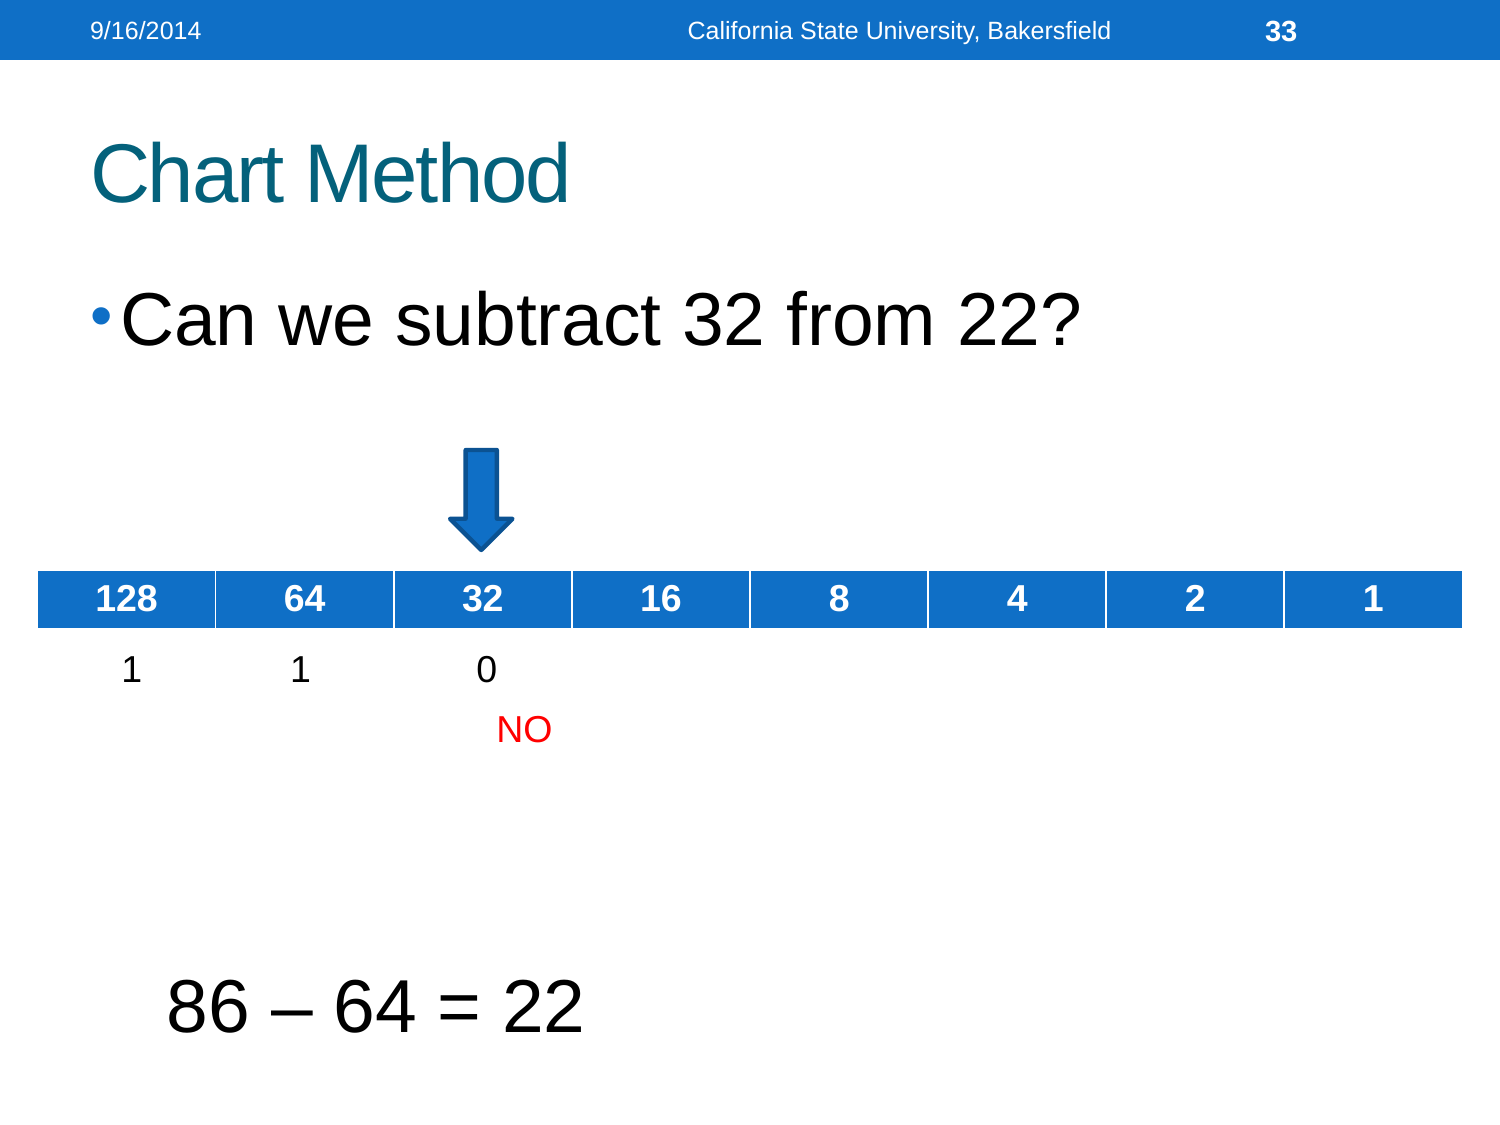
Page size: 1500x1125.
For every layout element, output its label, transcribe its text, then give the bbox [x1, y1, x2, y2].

table_header 32 [395, 571, 571, 628]
table_header 16 [573, 571, 749, 628]
text_box 1 [275, 637, 326, 698]
title Chart Method [75, 87, 1425, 250]
text_box 86 – 64 = 22 [152, 949, 601, 1055]
table_header 2 [1107, 571, 1283, 628]
footer California State University, Bakersfield [562, 3, 1238, 57]
text_box 0 [461, 637, 513, 698]
table_header 8 [751, 571, 927, 628]
text_box 1 [106, 637, 158, 698]
text_box [450, 450, 513, 550]
list Can we subtract 32 from 22? [75, 634, 1425, 1063]
table_header 4 [929, 571, 1105, 628]
text_box NO [481, 698, 568, 758]
table_header 64 [216, 571, 393, 628]
slide_number <number> [1250, 3, 1425, 57]
slide_number 9/16/2014 [75, 3, 550, 57]
list Can we subtract 32 from 22? [75, 262, 1425, 569]
table_header 1 [1285, 571, 1462, 628]
table_header 128 [38, 571, 215, 628]
